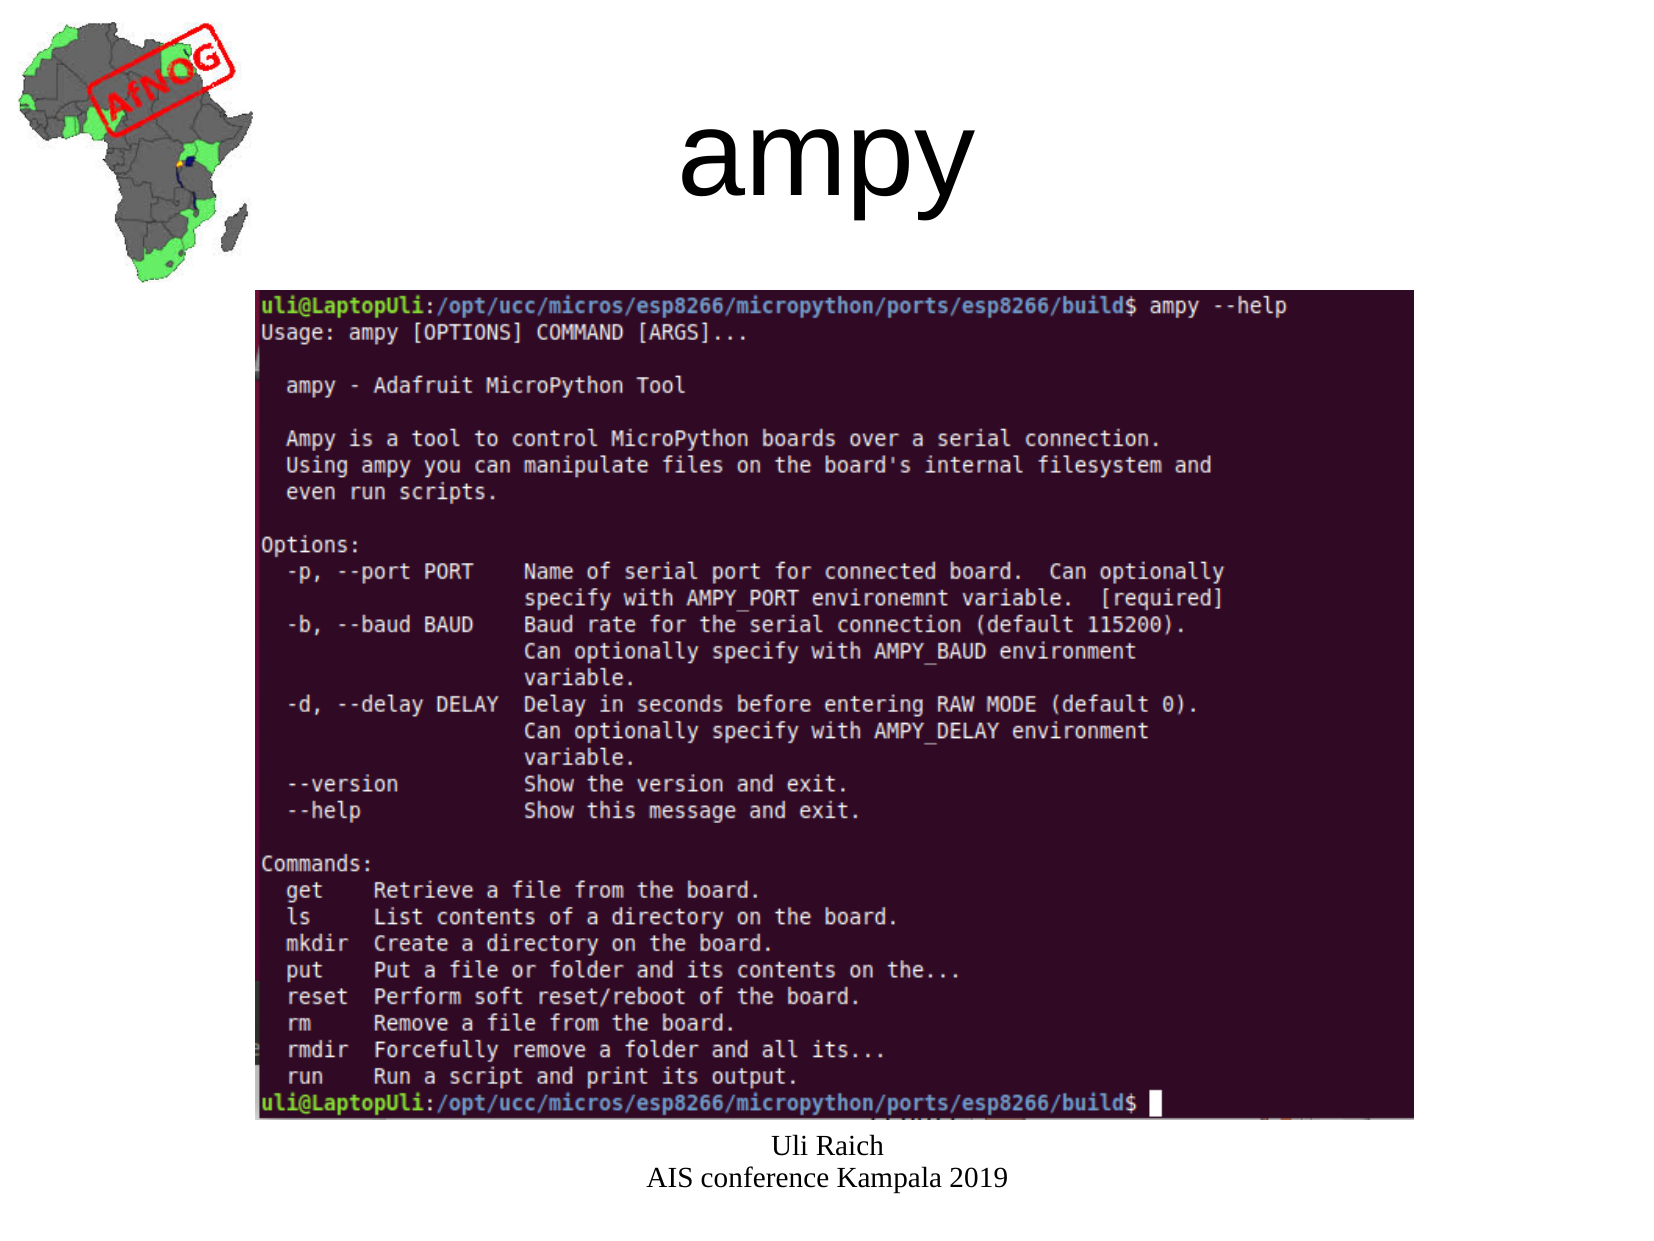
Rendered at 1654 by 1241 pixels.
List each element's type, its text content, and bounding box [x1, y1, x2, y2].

title ampy [82, 49, 1571, 257]
picture [9, 0, 1414, 1120]
